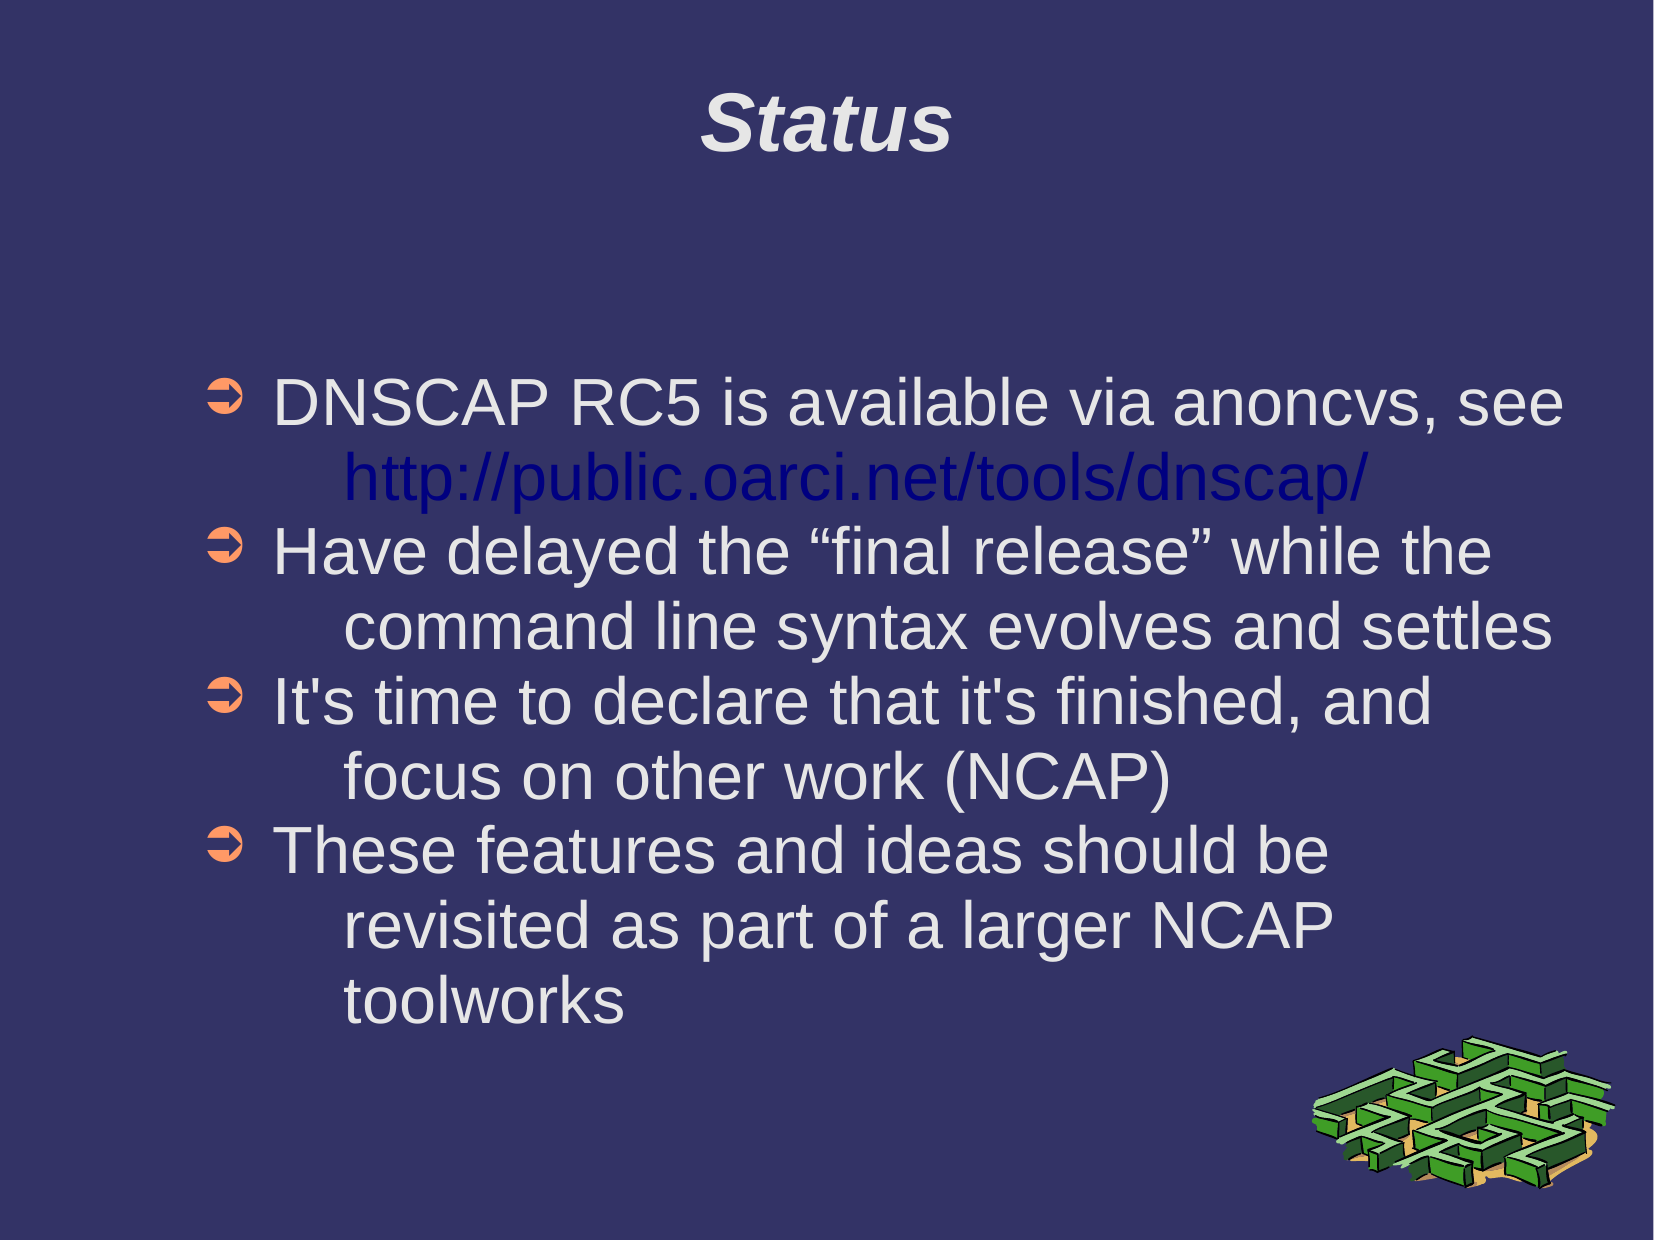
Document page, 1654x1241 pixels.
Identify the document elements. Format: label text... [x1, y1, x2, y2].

title Status [121, 19, 1534, 227]
list DNSCAP RC5 is available via anoncvs, see http://public.oarci.net/tools/dnscap/ Have delayed the “final release” while the command line syntax evolves and settles It's time to declare that it's finished, and focus on other work (NCAP) These features and ideas should be revisited as part of a larger NCAP toolworks [178, 364, 1570, 1147]
